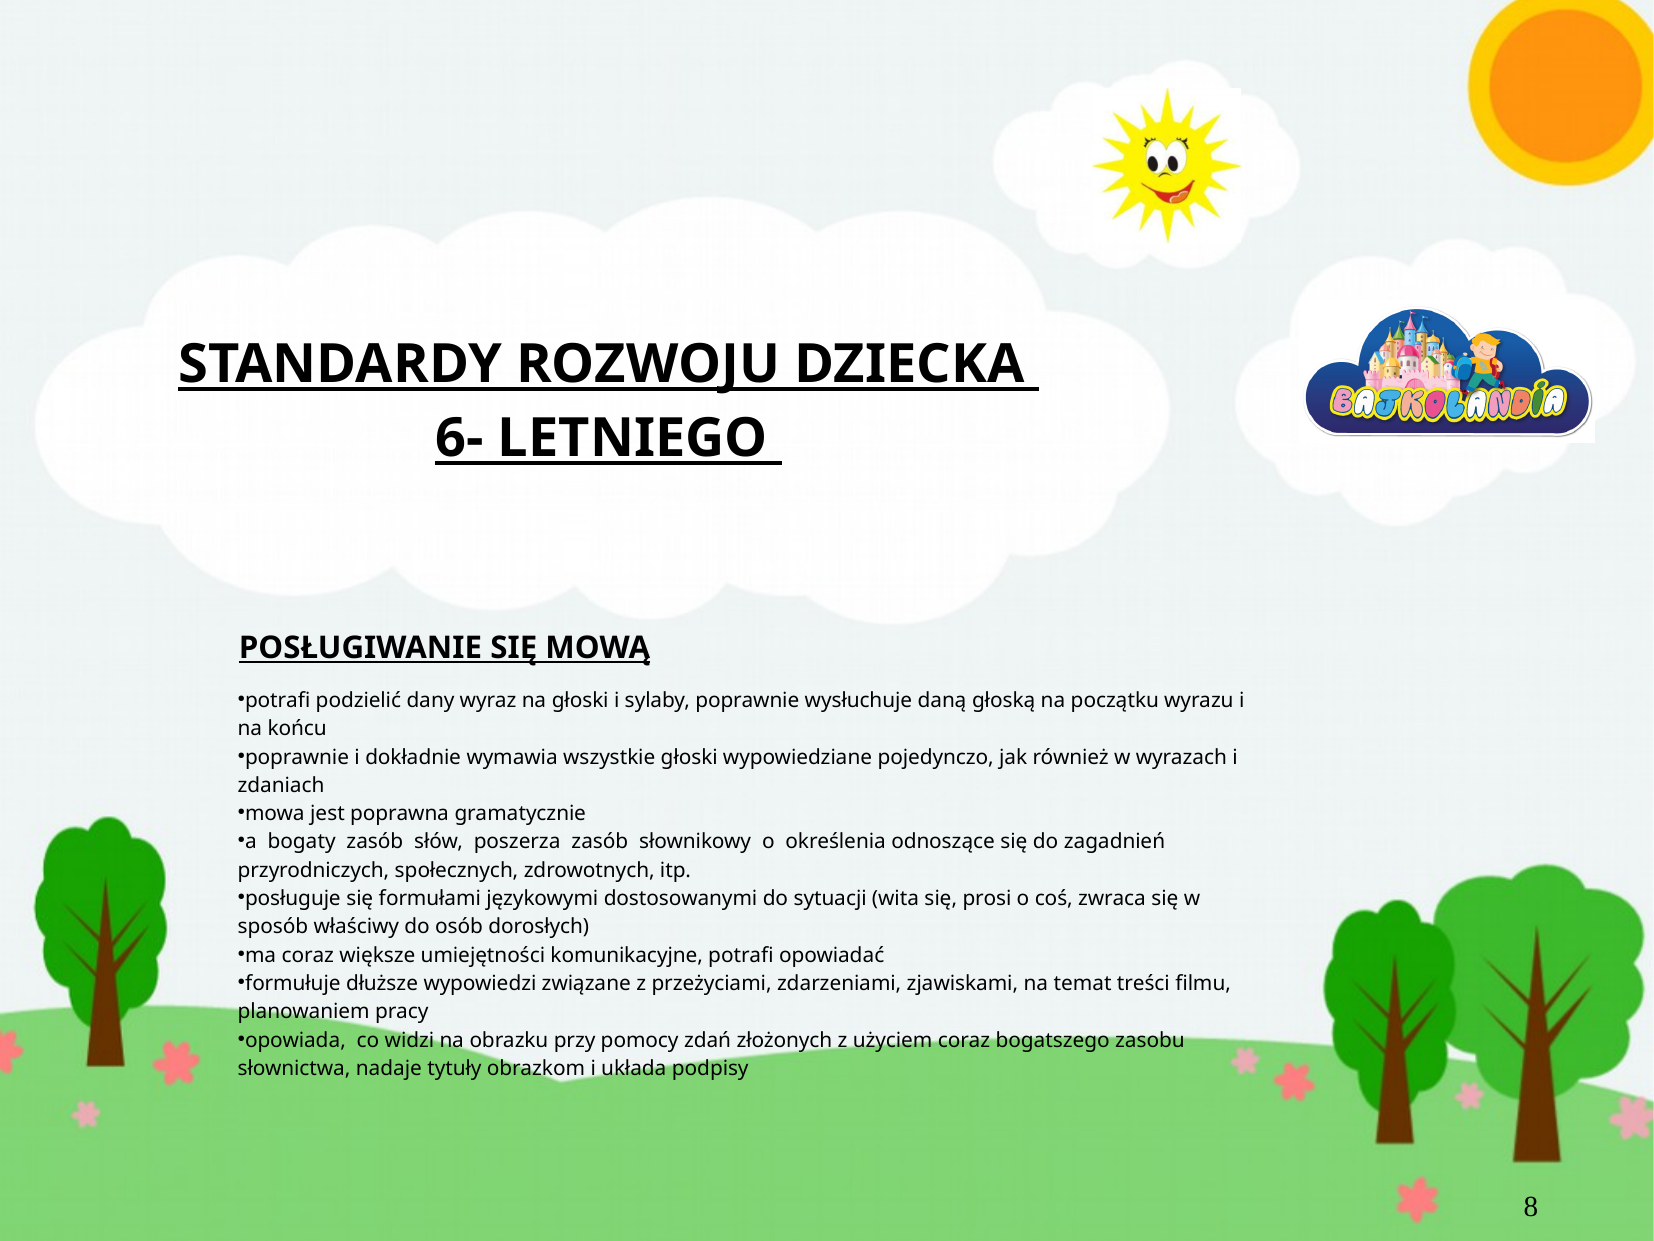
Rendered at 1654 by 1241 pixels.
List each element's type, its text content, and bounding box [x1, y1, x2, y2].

text_box STANDARDY ROZWOJU DZIECKA 6- LETNIEGO [154, 324, 1063, 545]
text_box [1523, 1187, 1630, 1235]
text_box POSŁUGIWANIE SIĘ MOWĄ [238, 624, 1034, 649]
picture [1092, 88, 1241, 243]
picture [1299, 300, 1595, 444]
text_box potrafi podzielić dany wyraz na głoski i sylaby, poprawnie wysłuchuje daną głoską na początku wyrazu i na końcu poprawnie i dokładnie wymawia wszystkie głoski wypowiedziane pojedynczo, jak również w wyrazach i zdaniach mowa jest poprawna gramatycznie a bogaty zasób słów, poszerza zasób słownikowy o określenia odnoszące się do zagadnień przyrodniczych, społecznych, zdrowotnych, itp. posługuje się formułami językowymi dostosowanymi do sytuacji (wita się, prosi o coś, zwraca się w sposób właściwy do osób dorosłych) ma coraz większe umiejętności komunikacyjne, potrafi opowiadać formułuje dłuższe wypowiedzi związane z przeżyciami, zdarzeniami, zjawiskami, na temat treści filmu, planowaniem pracy opowiada, co widzi na obrazku przy pomocy zdań złożonych z użyciem coraz bogatszego zasobu słownictwa, nadaje tytuły obrazkom i układa podpisy [222, 649, 1289, 1078]
